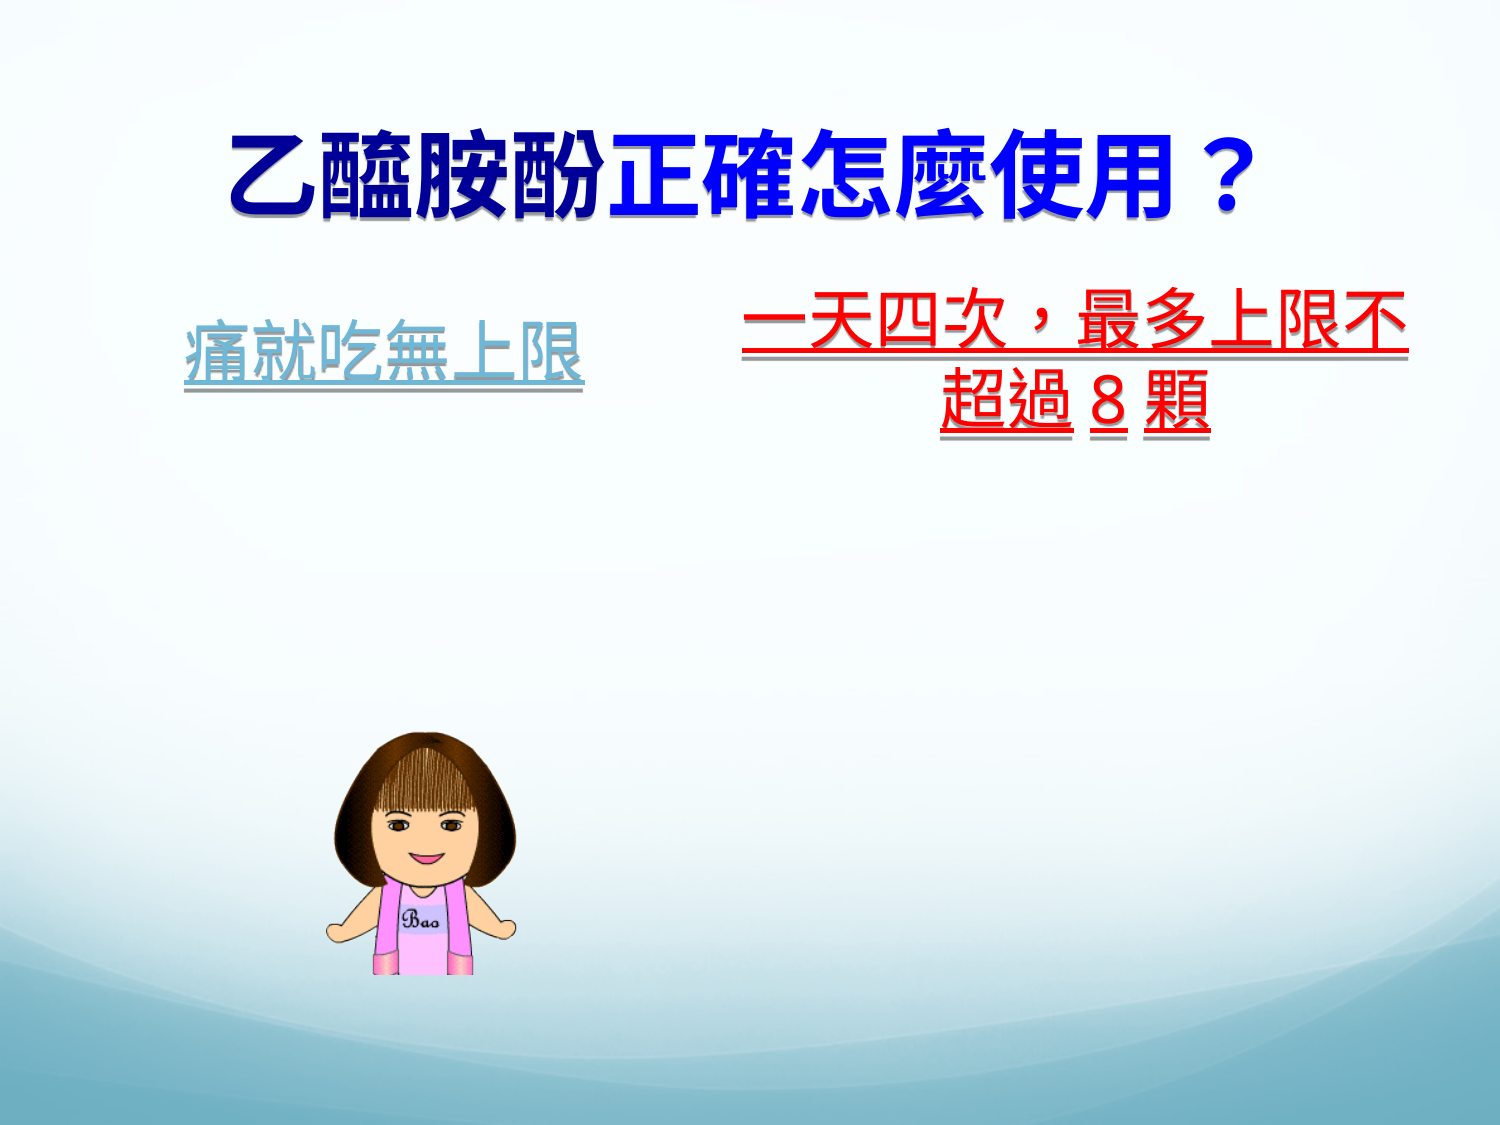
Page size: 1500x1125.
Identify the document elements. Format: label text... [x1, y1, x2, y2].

picture [90, 385, 721, 976]
title 乙醯胺酚正確怎麼使用？ [90, 17, 1410, 237]
list 一天四次，最多上限不超過8顆 [726, 251, 1426, 445]
list 痛就吃無上限 [53, 290, 716, 396]
